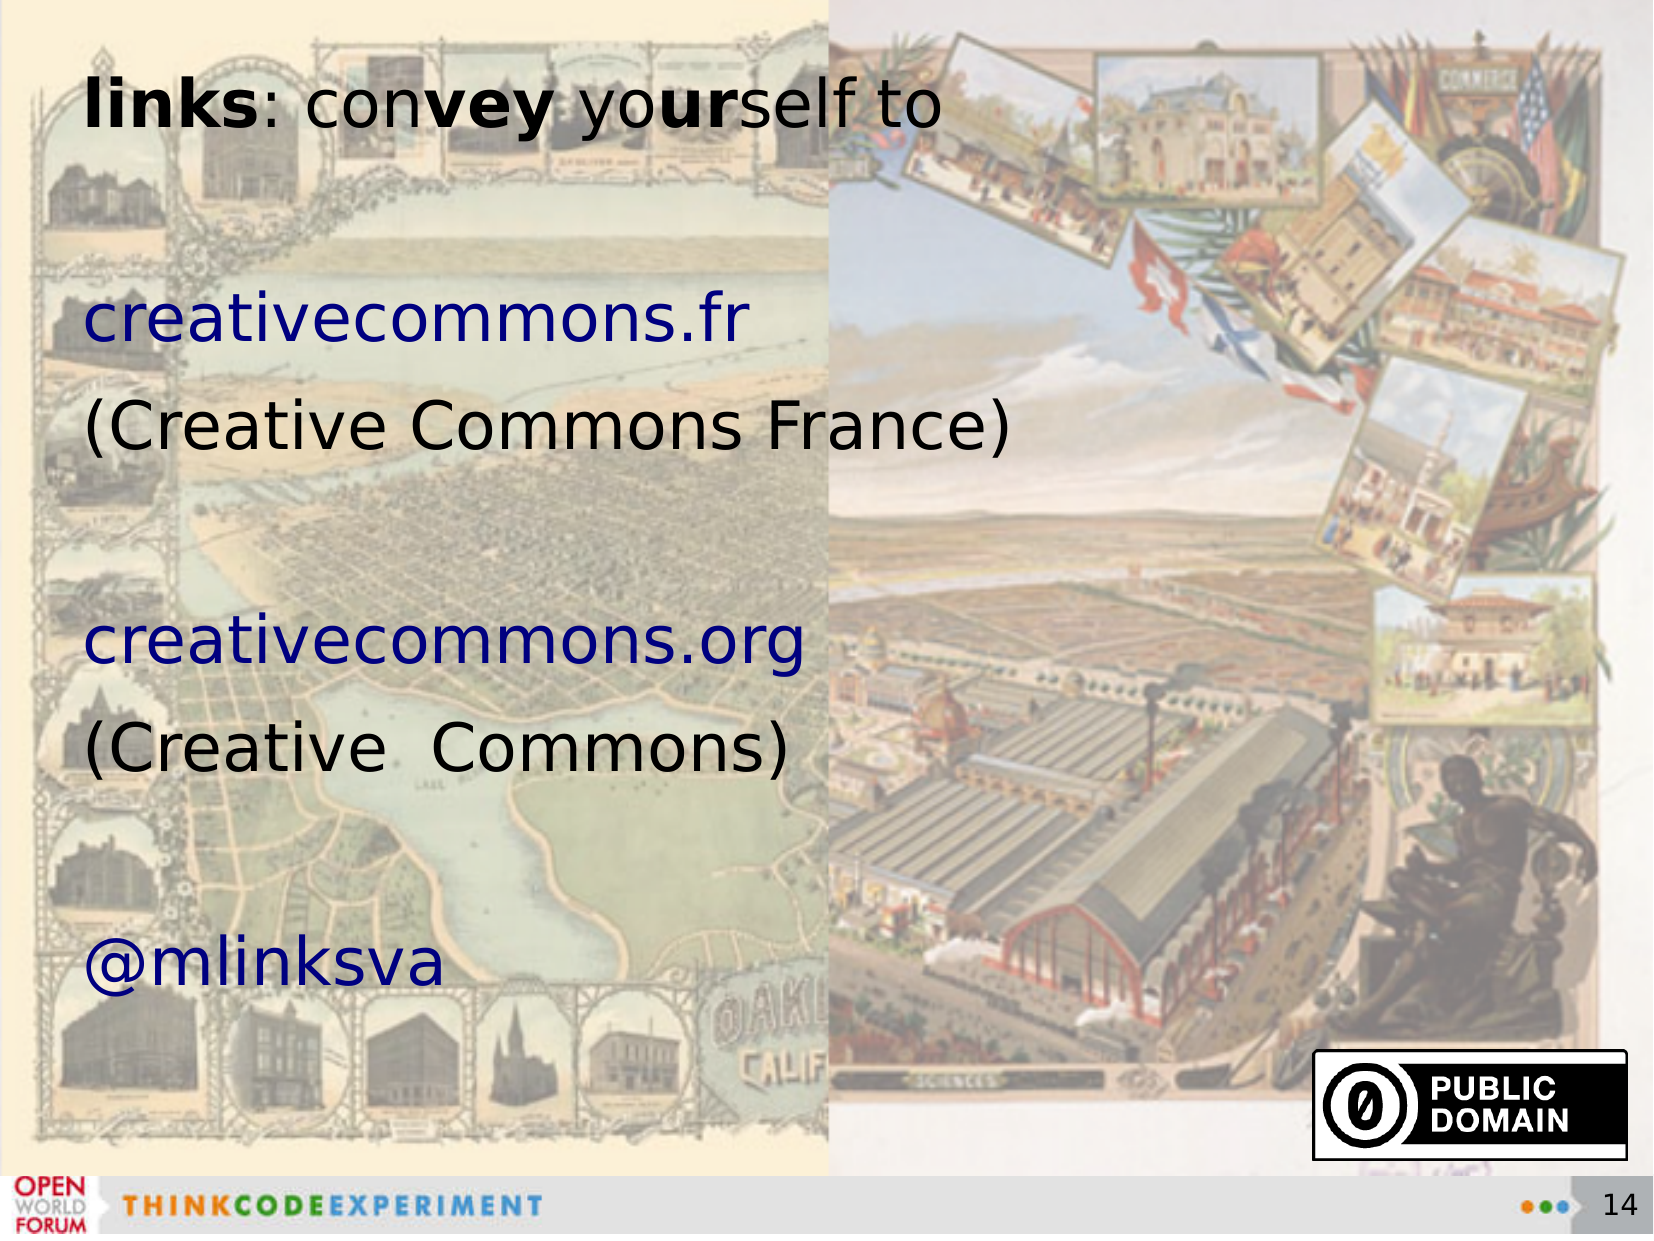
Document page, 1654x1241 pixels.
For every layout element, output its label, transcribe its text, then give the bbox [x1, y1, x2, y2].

picture [0, 0, 1654, 1234]
list links: convey yourself to creativecommons.fr (Creative Commons France) creativecommons.org (Creative Commons) @mlinksva [82, 65, 1571, 1062]
